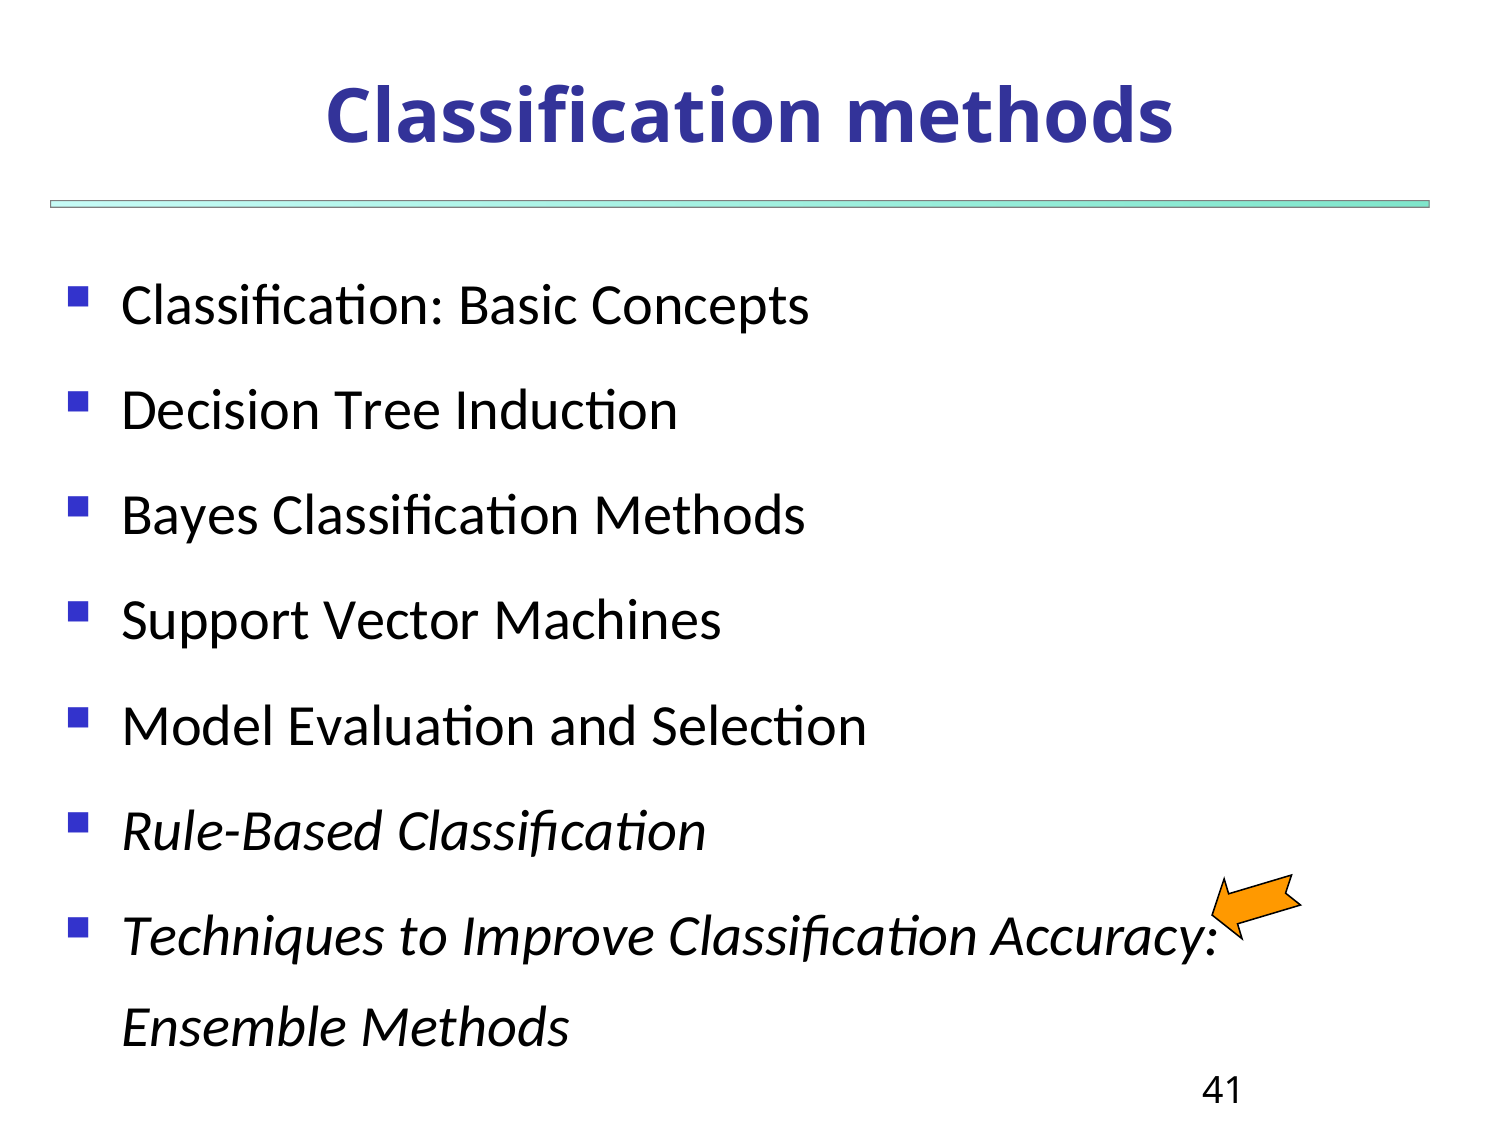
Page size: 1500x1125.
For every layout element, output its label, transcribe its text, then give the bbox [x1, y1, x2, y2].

text_box [1212, 875, 1301, 939]
title Classification methods [0, 59, 1500, 166]
list Classification: Basic Concepts Decision Tree Induction Bayes Classification Methods Support Vector Machines Model Evaluation and Selection Rule-Based Classification Techniques to Improve Classification Accuracy: Ensemble Methods [49, 237, 1425, 1075]
text_box <number> [1187, 1062, 1500, 1125]
